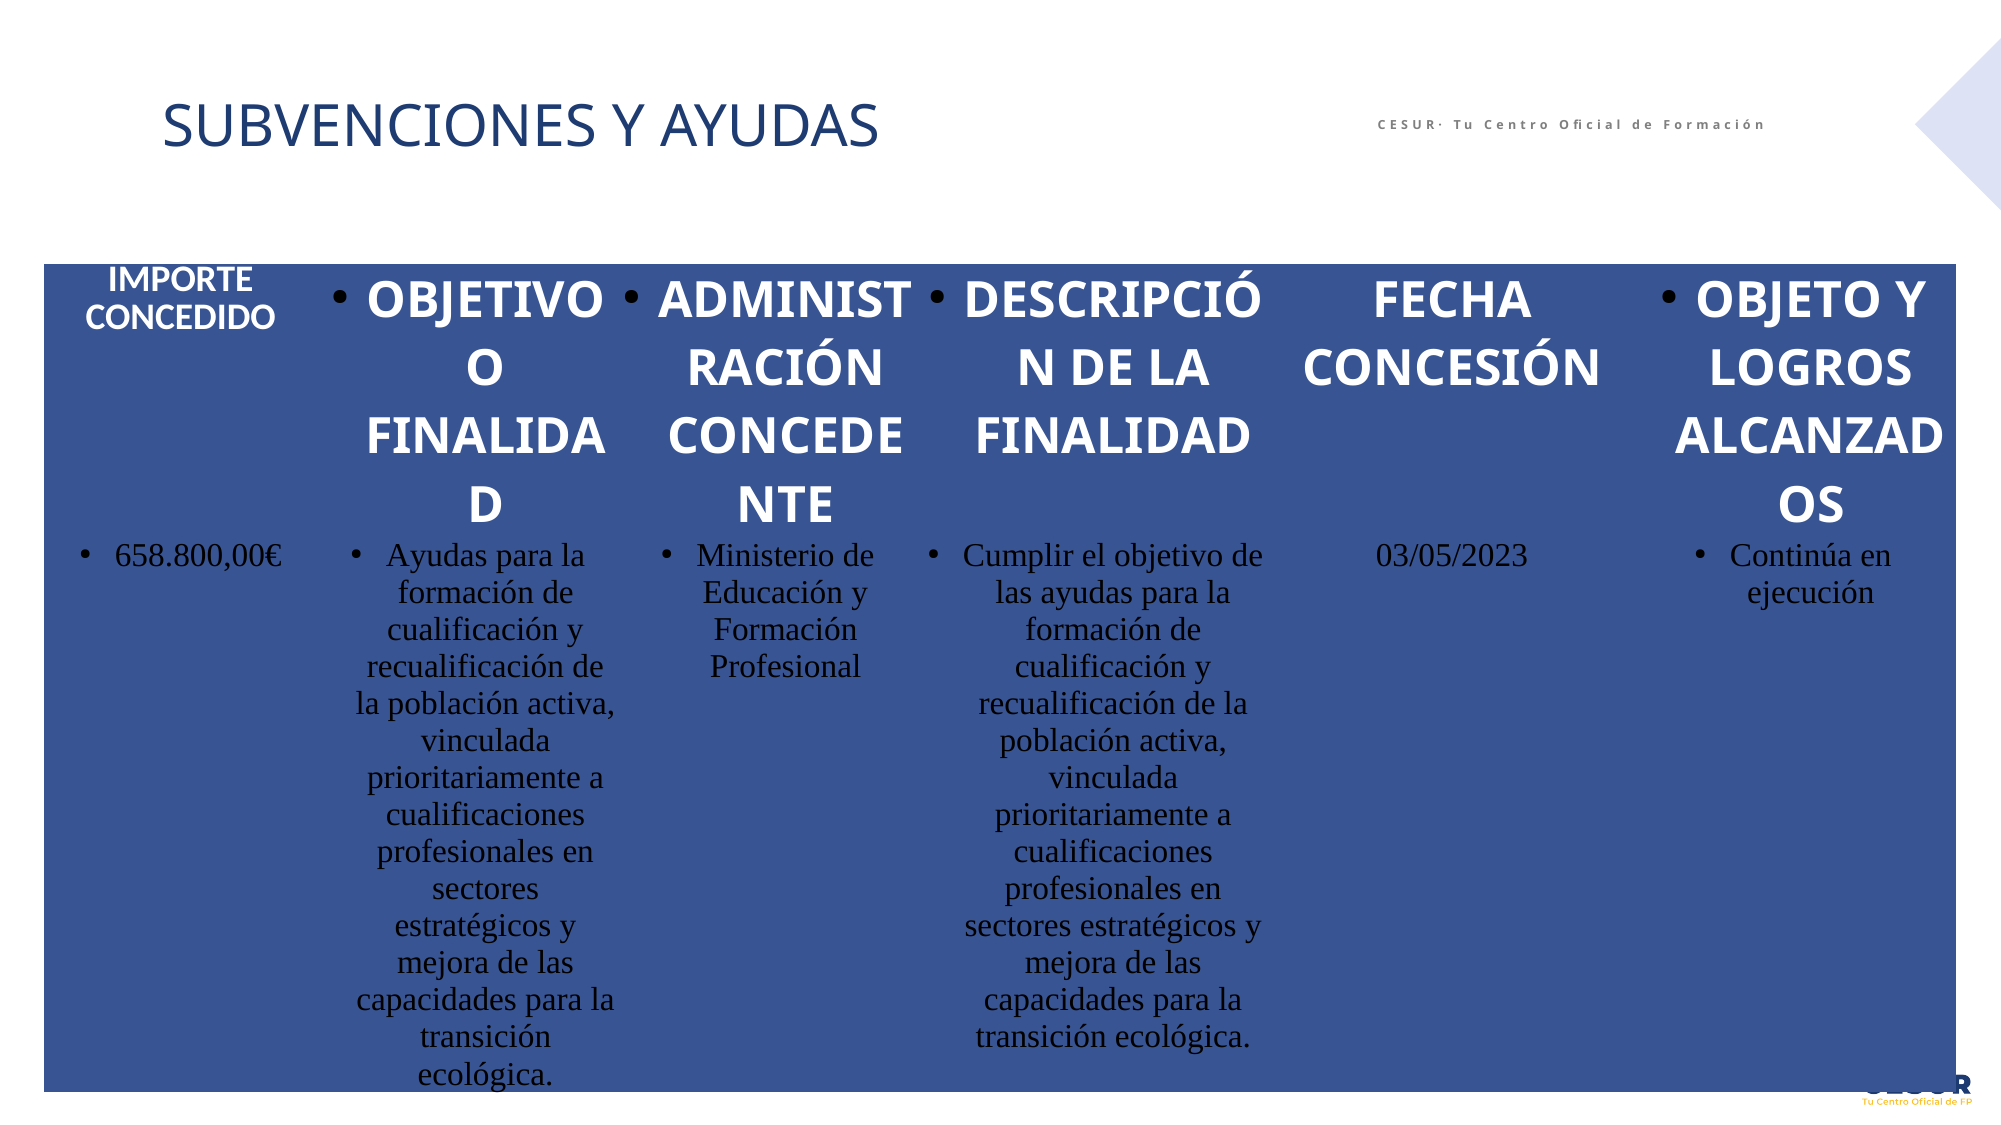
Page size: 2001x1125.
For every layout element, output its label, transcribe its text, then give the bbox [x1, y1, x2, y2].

table_header FECHA CONCESIÓN [1274, 264, 1630, 537]
table_cell Continúa en ejecución [1630, 537, 1956, 1092]
table_header OBJETIVO O FINALIDAD [318, 264, 618, 537]
table_header ADMINISTRACIÓN CONCEDENTE [618, 264, 917, 537]
table_header DESCRIPCIÓN DE LA FINALIDAD [917, 264, 1274, 537]
table_cell Ayudas para la formación de cualificación y recualificación de la población activa, vinculada prioritariamente a cualificaciones profesionales en sectores estratégicos y mejora de las capacidades para la transición ecológica. [318, 537, 618, 1092]
table_cell Cumplir el objetivo de las ayudas para la formación de cualificación y recualificación de la población activa, vinculada prioritariamente a cualificaciones profesionales en sectores estratégicos y mejora de las capacidades para la transición ecológica. [917, 537, 1274, 1092]
table_cell Ministerio de Educación y Formación Profesional [618, 537, 917, 1092]
table_cell 03/05/2023 [1274, 537, 1630, 1092]
table_header OBJETO Y LOGROS ALCANZADOS [1630, 264, 1956, 537]
table_header IMPORTE CONCEDIDO [44, 264, 318, 537]
title SUBVENCIONES Y AYUDAS [147, 88, 1103, 165]
table_cell 658.800,00€ [44, 537, 318, 1092]
